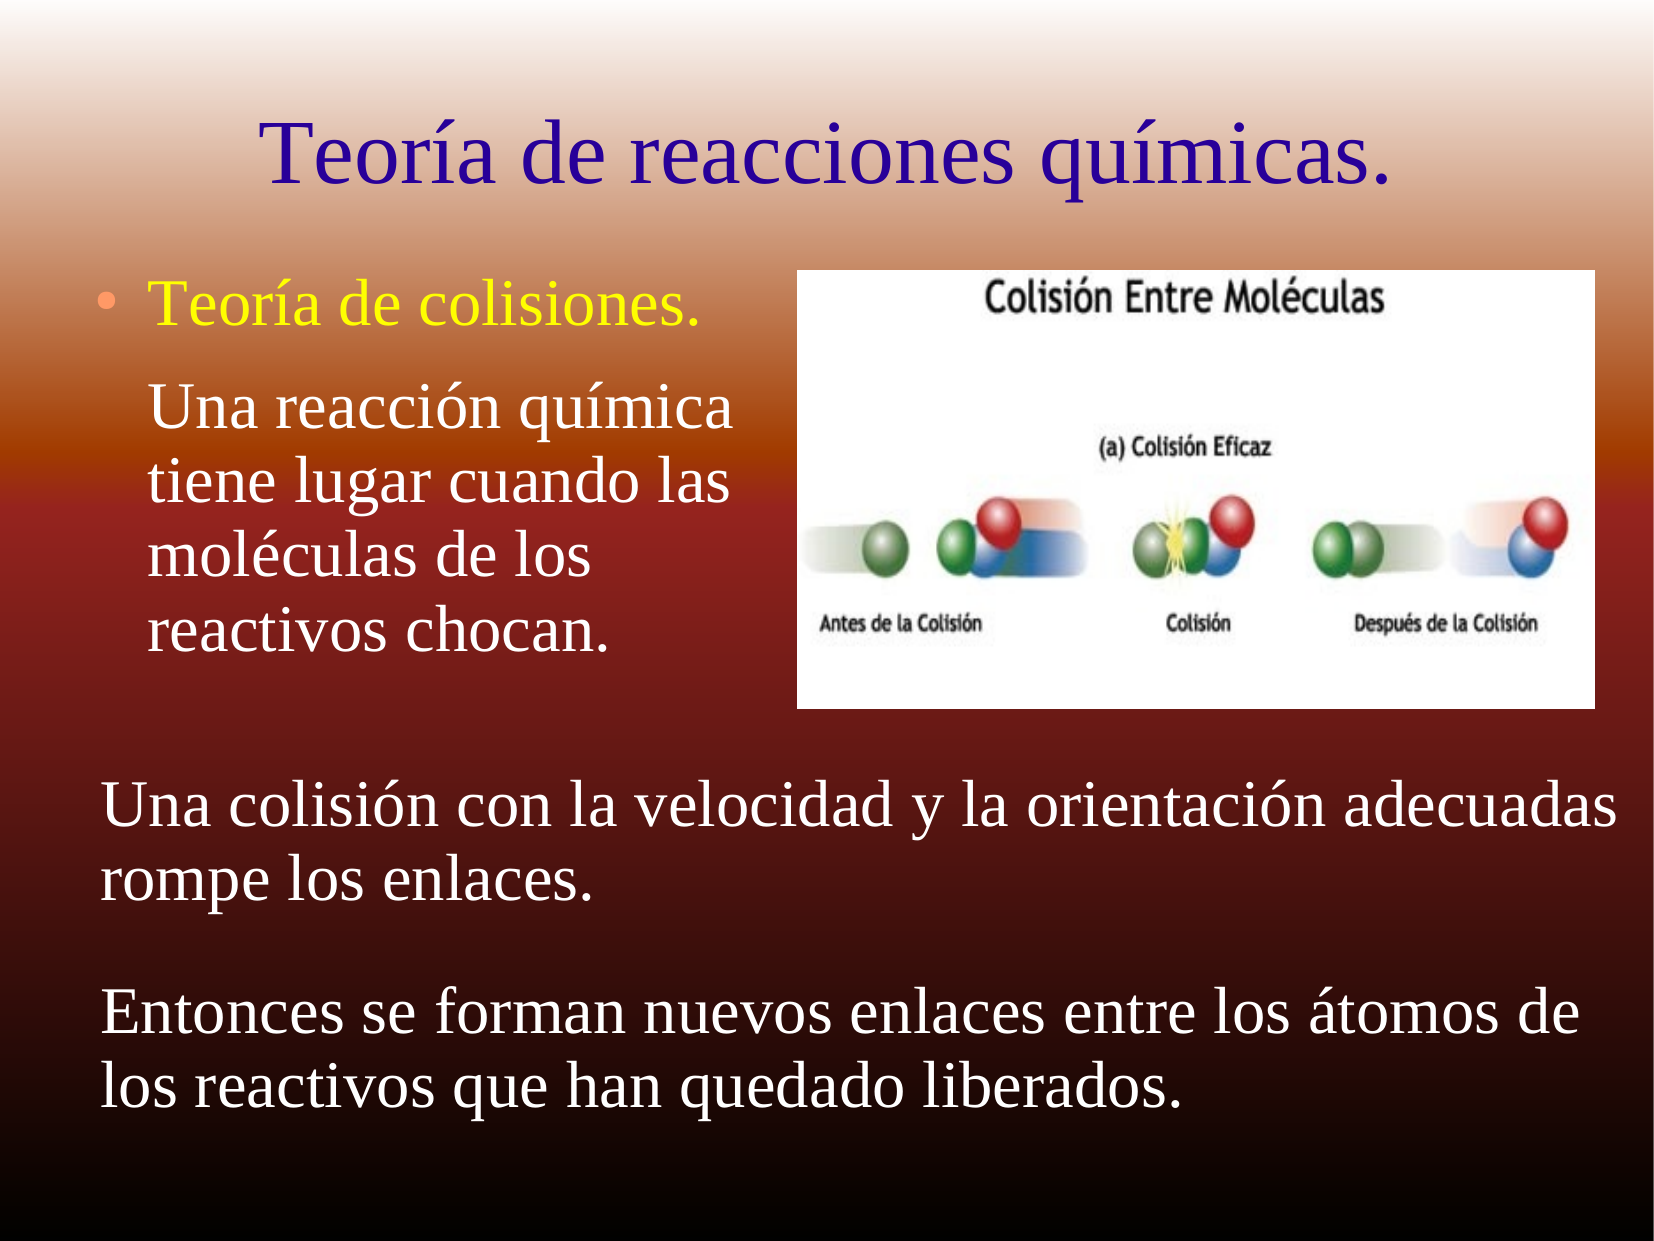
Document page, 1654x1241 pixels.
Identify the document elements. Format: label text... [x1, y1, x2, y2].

list Teoría de colisiones. Una reacción química tiene lugar cuando las moléculas de los reactivos chocan. [76, 265, 768, 666]
text_box Una colisión con la velocidad y la orientación adecuadas rompe los enlaces. [29, 767, 1651, 916]
text_box Entonces se forman nuevos enlaces entre los átomos de los reactivos que han quedado liberados. [29, 973, 1640, 1123]
picture [0, 0, 1654, 1241]
title Teoría de reacciones químicas. [82, 49, 1571, 257]
